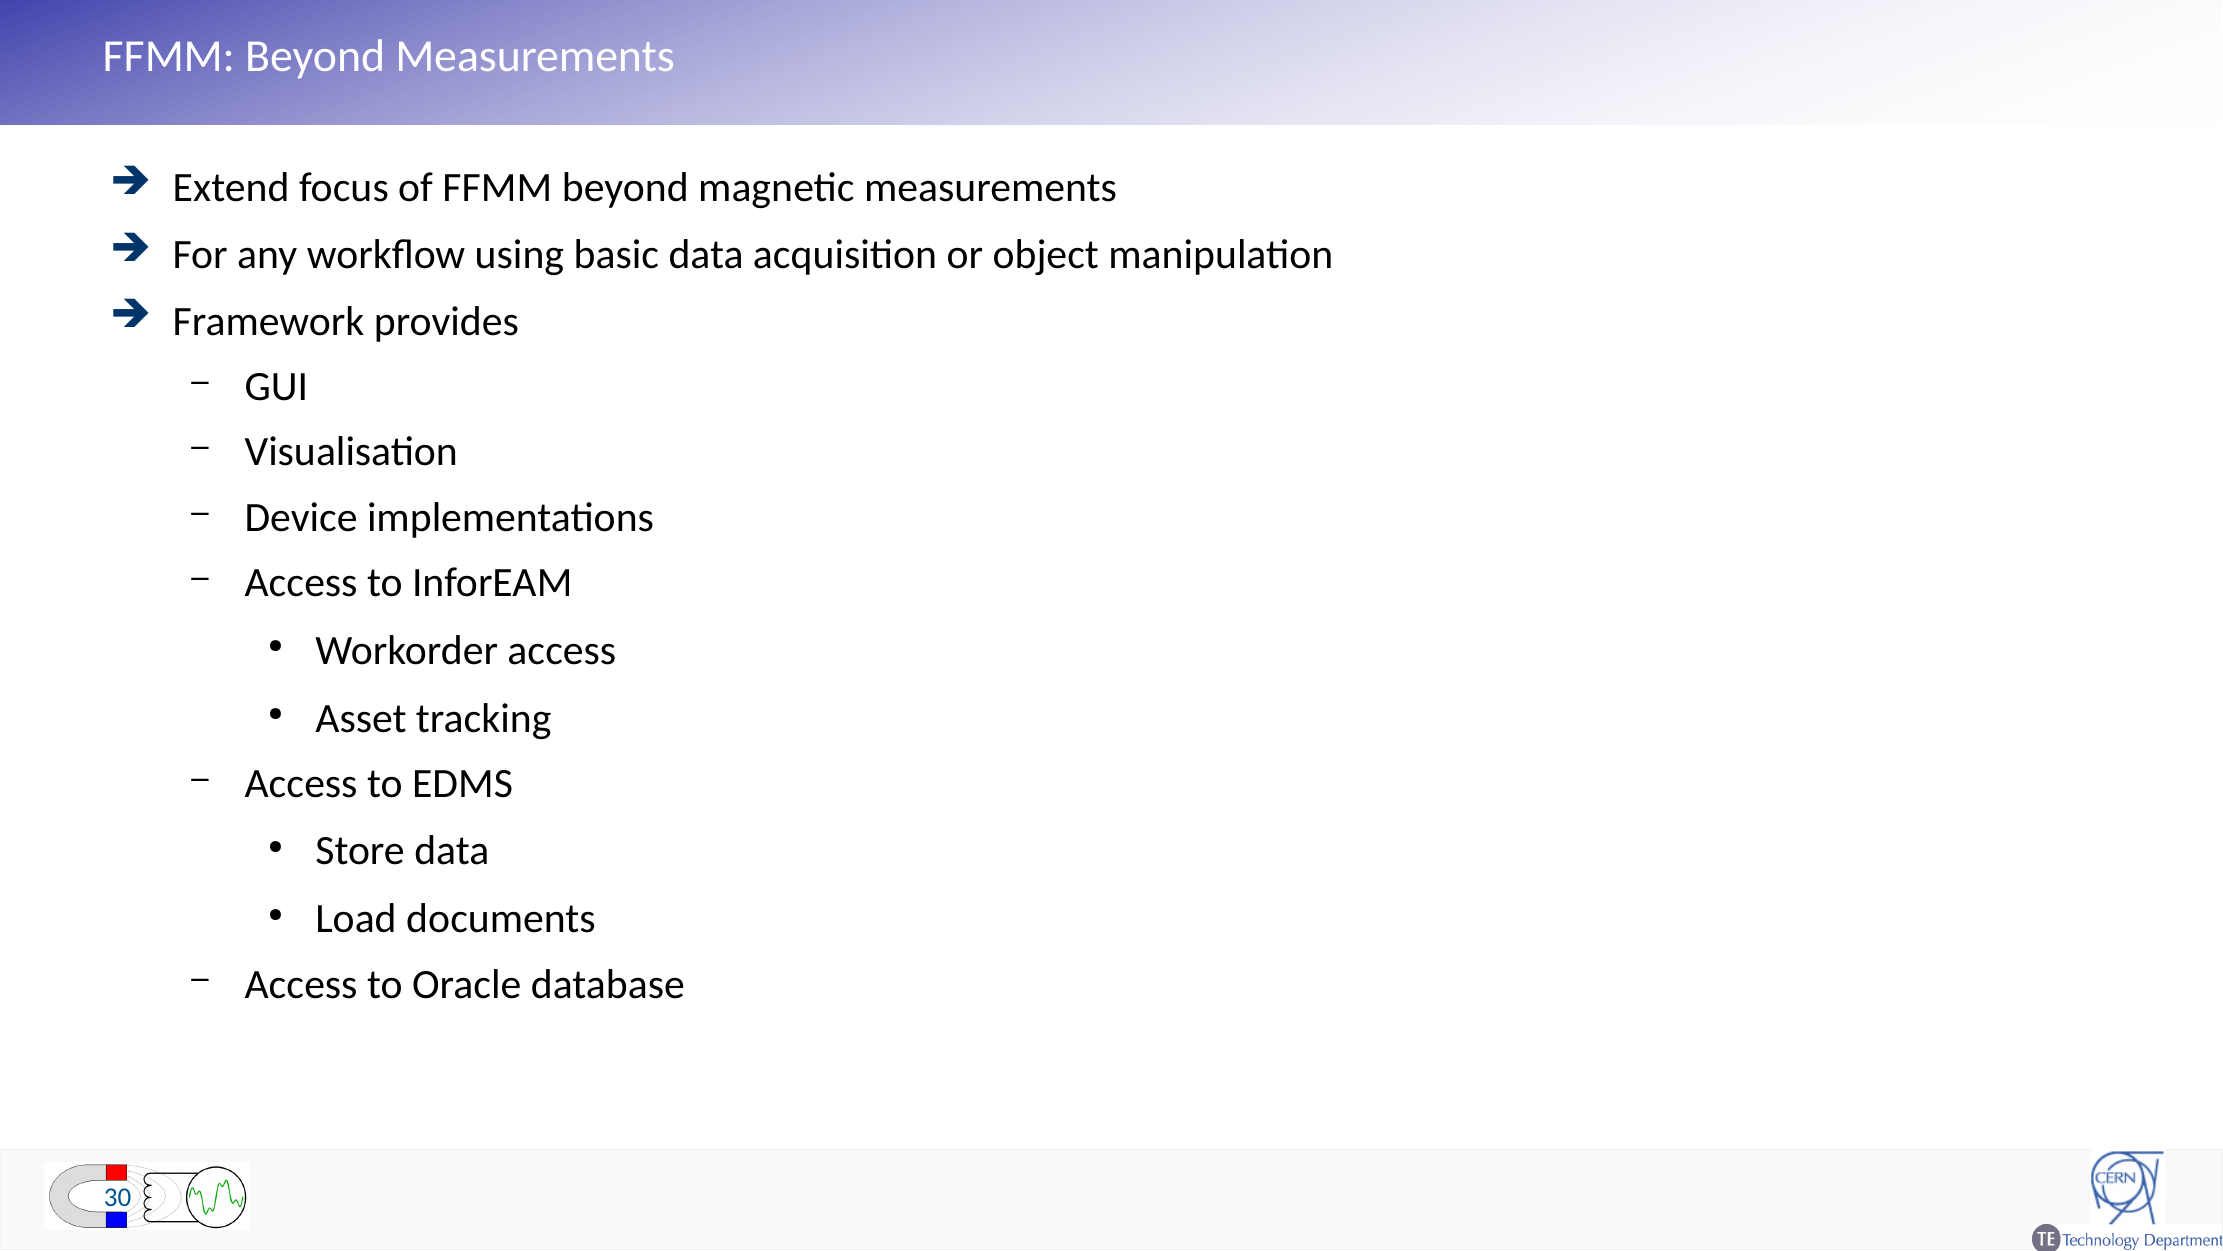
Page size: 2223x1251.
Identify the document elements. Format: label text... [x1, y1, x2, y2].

list Extend focus of FFMM beyond magnetic measurements For any workflow using basic data acquisition or object manipulation Framework provides GUI Visualisation Device implementations Access to InforEAM Workorder access Asset tracking Access to EDMS Store data Load documents Access to Oracle database [94, 175, 2112, 934]
picture [44, 1162, 250, 1230]
title FFMM: Beyond Measurements [94, 0, 1642, 107]
picture [2032, 1149, 2223, 1251]
